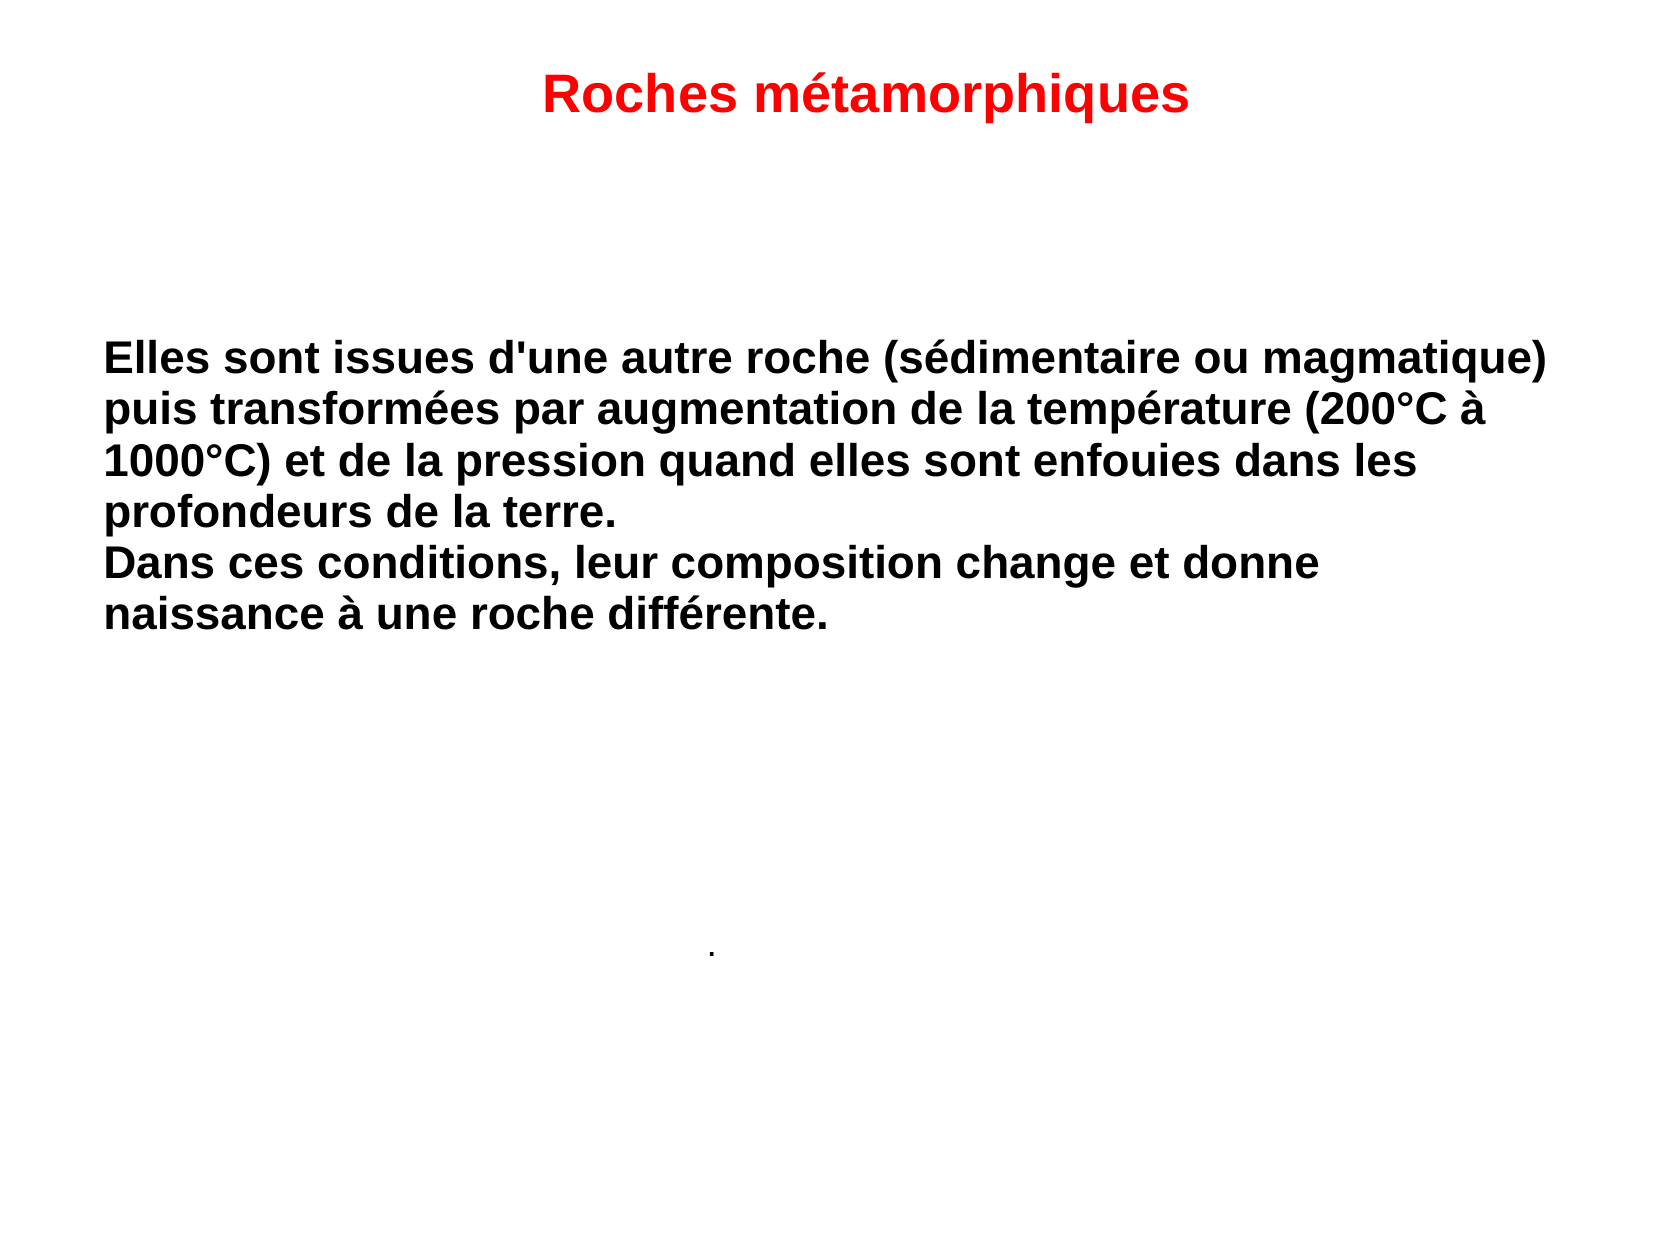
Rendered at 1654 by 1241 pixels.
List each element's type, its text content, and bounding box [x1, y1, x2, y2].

text_box . [691, 915, 733, 973]
text_box Roches métamorphiques [501, 55, 1233, 133]
text_box Elles sont issues d'une autre roche (sédimentaire ou magmatique) puis transformées par augmentation de la température (200°C à 1000°C) et de la pression quand elles sont enfouies dans les profondeurs de la terre. Dans ces conditions, leur composition change et donne naissance à une roche différente. [88, 273, 1565, 739]
